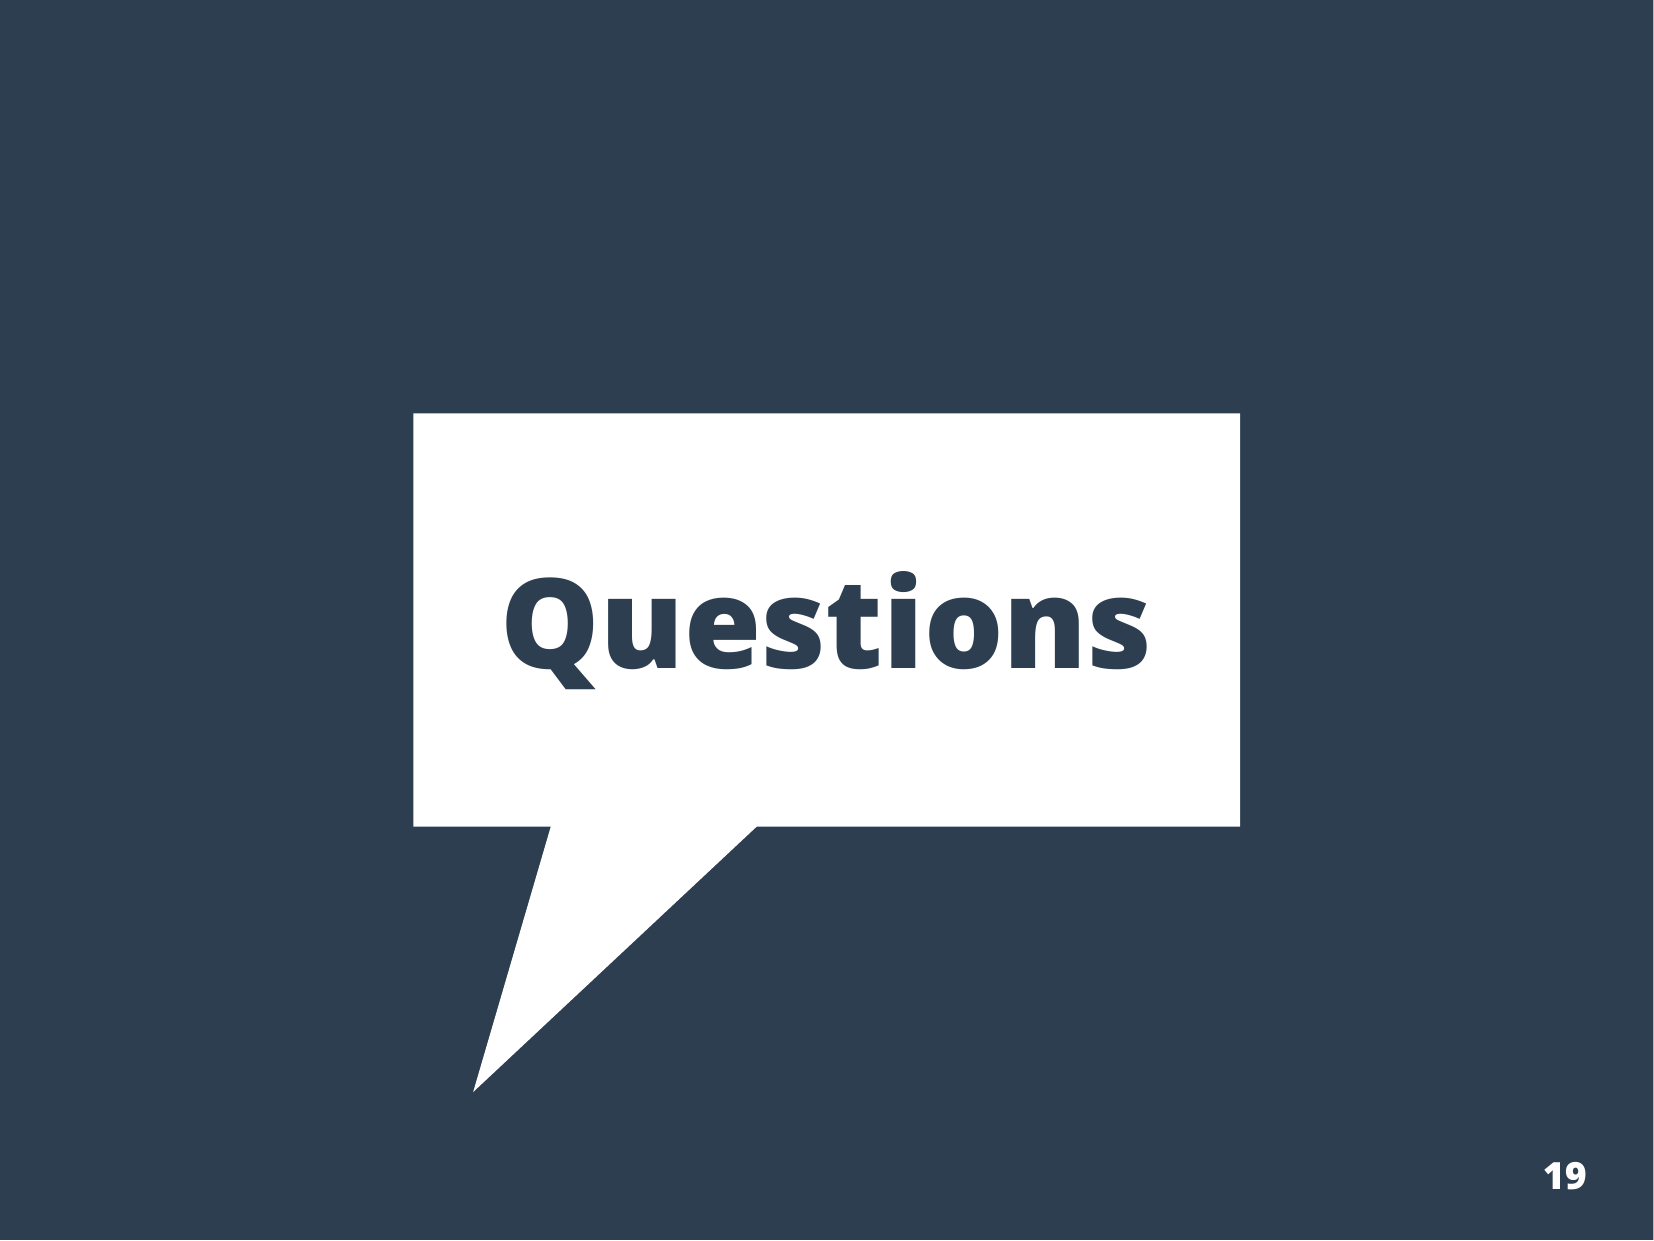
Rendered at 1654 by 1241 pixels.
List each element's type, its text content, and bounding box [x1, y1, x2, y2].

title Questions [442, 442, 1211, 798]
